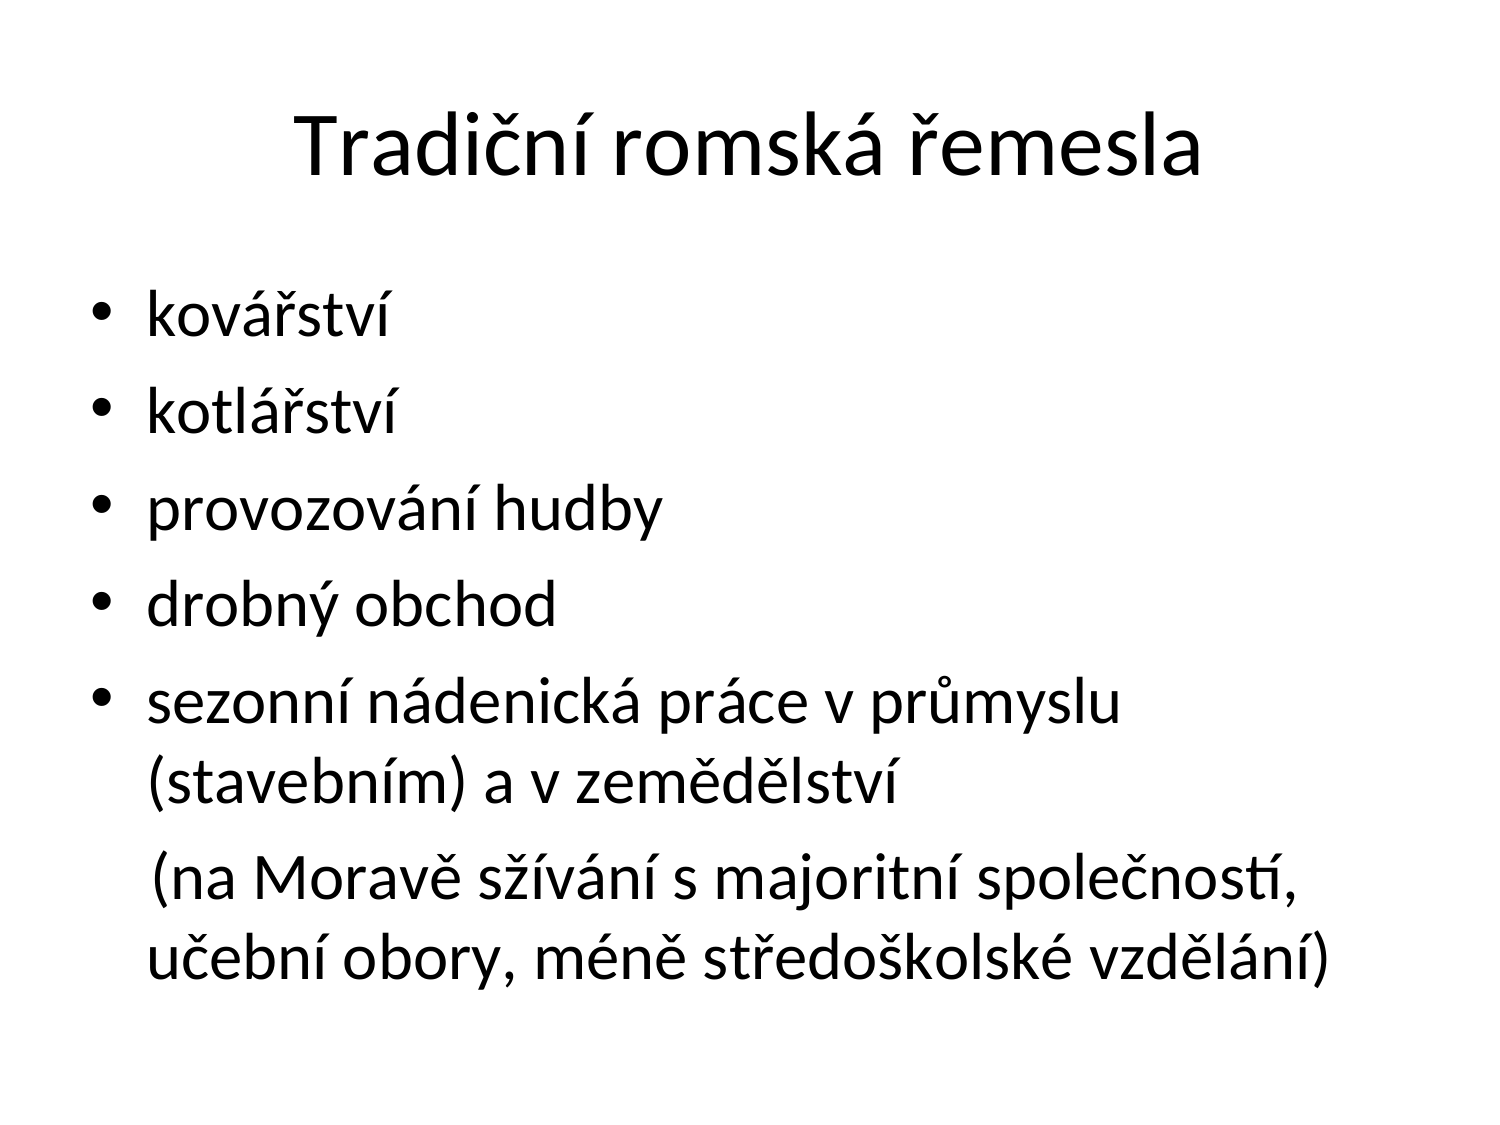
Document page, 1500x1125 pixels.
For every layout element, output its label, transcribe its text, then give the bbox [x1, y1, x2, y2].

list kovářství kotlářství provozování hudby drobný obchod sezonní nádenická práce v průmyslu (stavebním) a v zemědělství (na Moravě sžívání s majoritní společností, učební obory, méně středoškolské vzdělání) [75, 262, 1426, 1006]
title Tradiční romská řemesla [75, 45, 1426, 233]
